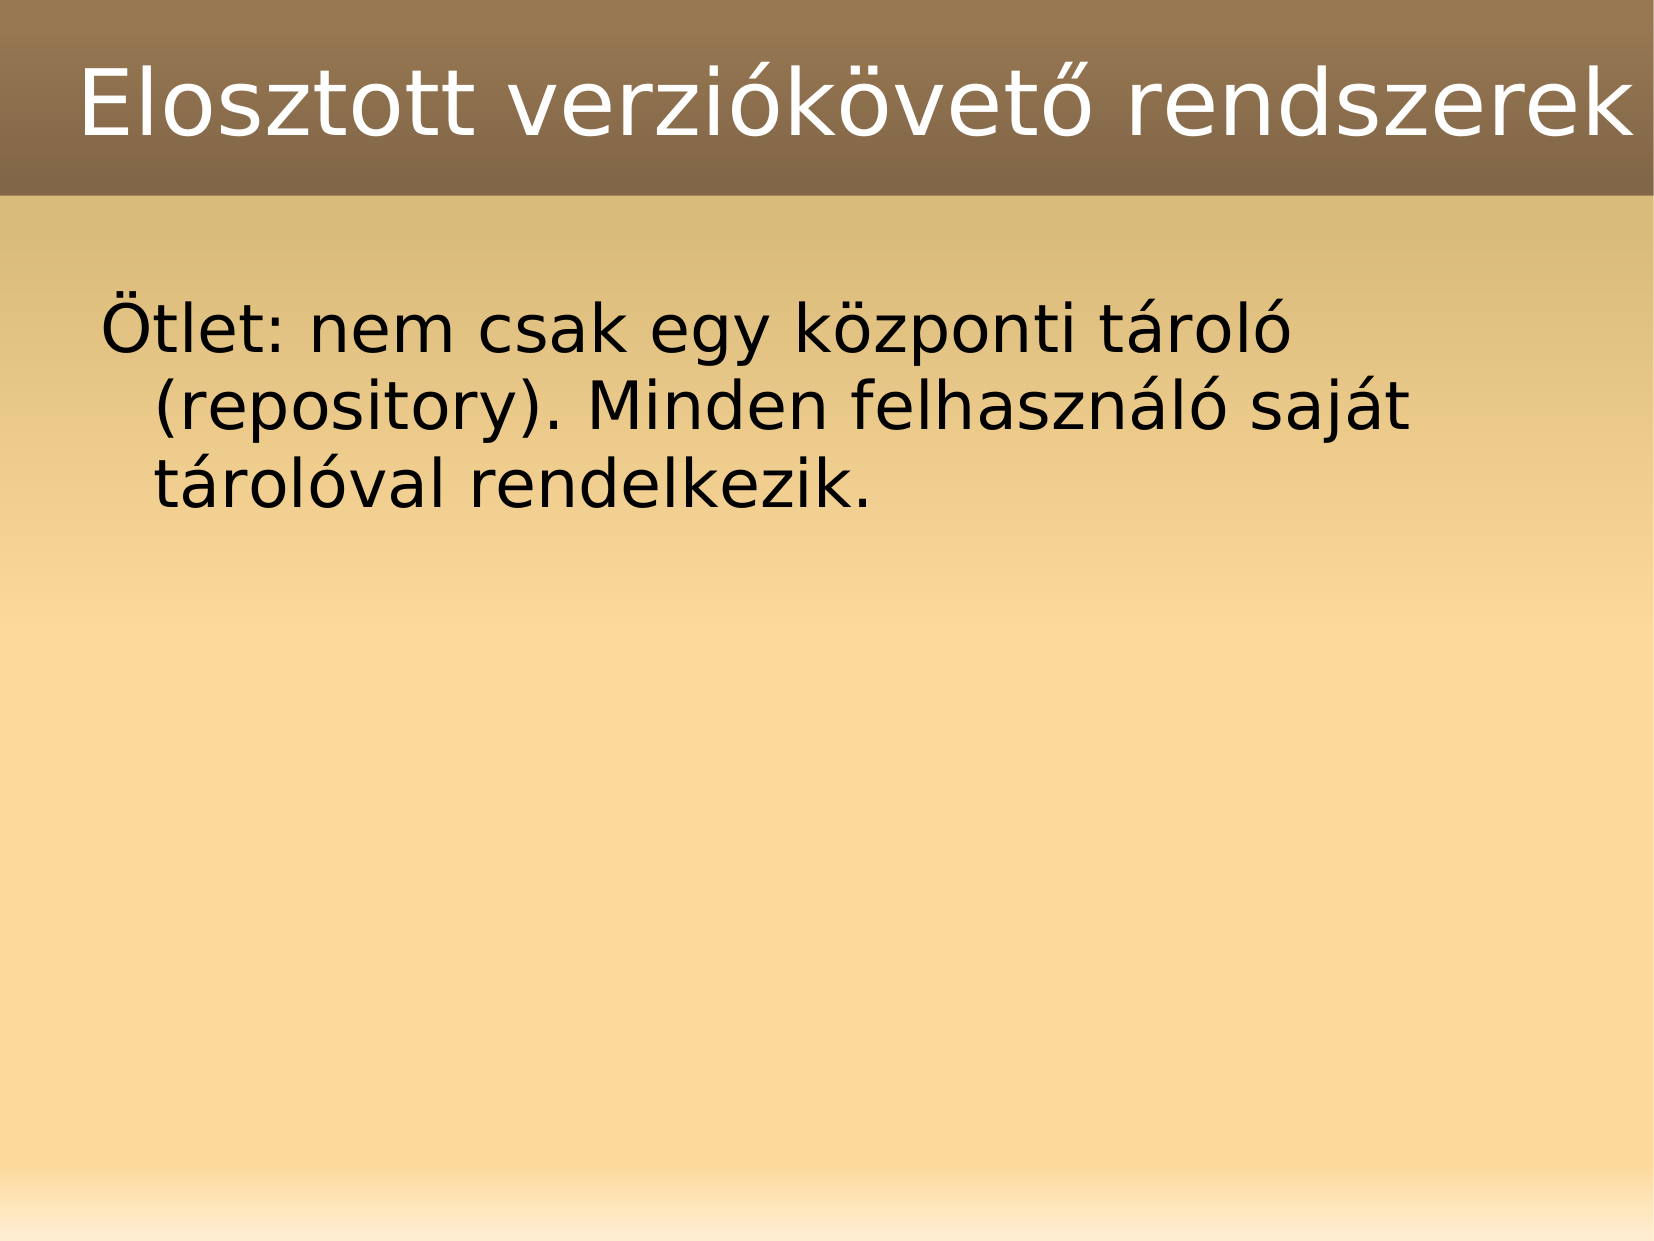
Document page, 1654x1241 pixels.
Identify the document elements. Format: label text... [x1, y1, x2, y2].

list Ötlet: nem csak egy központi tároló (repository). Minden felhasználó saját tárolóval rendelkezik. [82, 290, 1571, 1094]
title Elosztott verziókövető rendszerek [76, 7, 1654, 200]
picture [0, 0, 1654, 1241]
